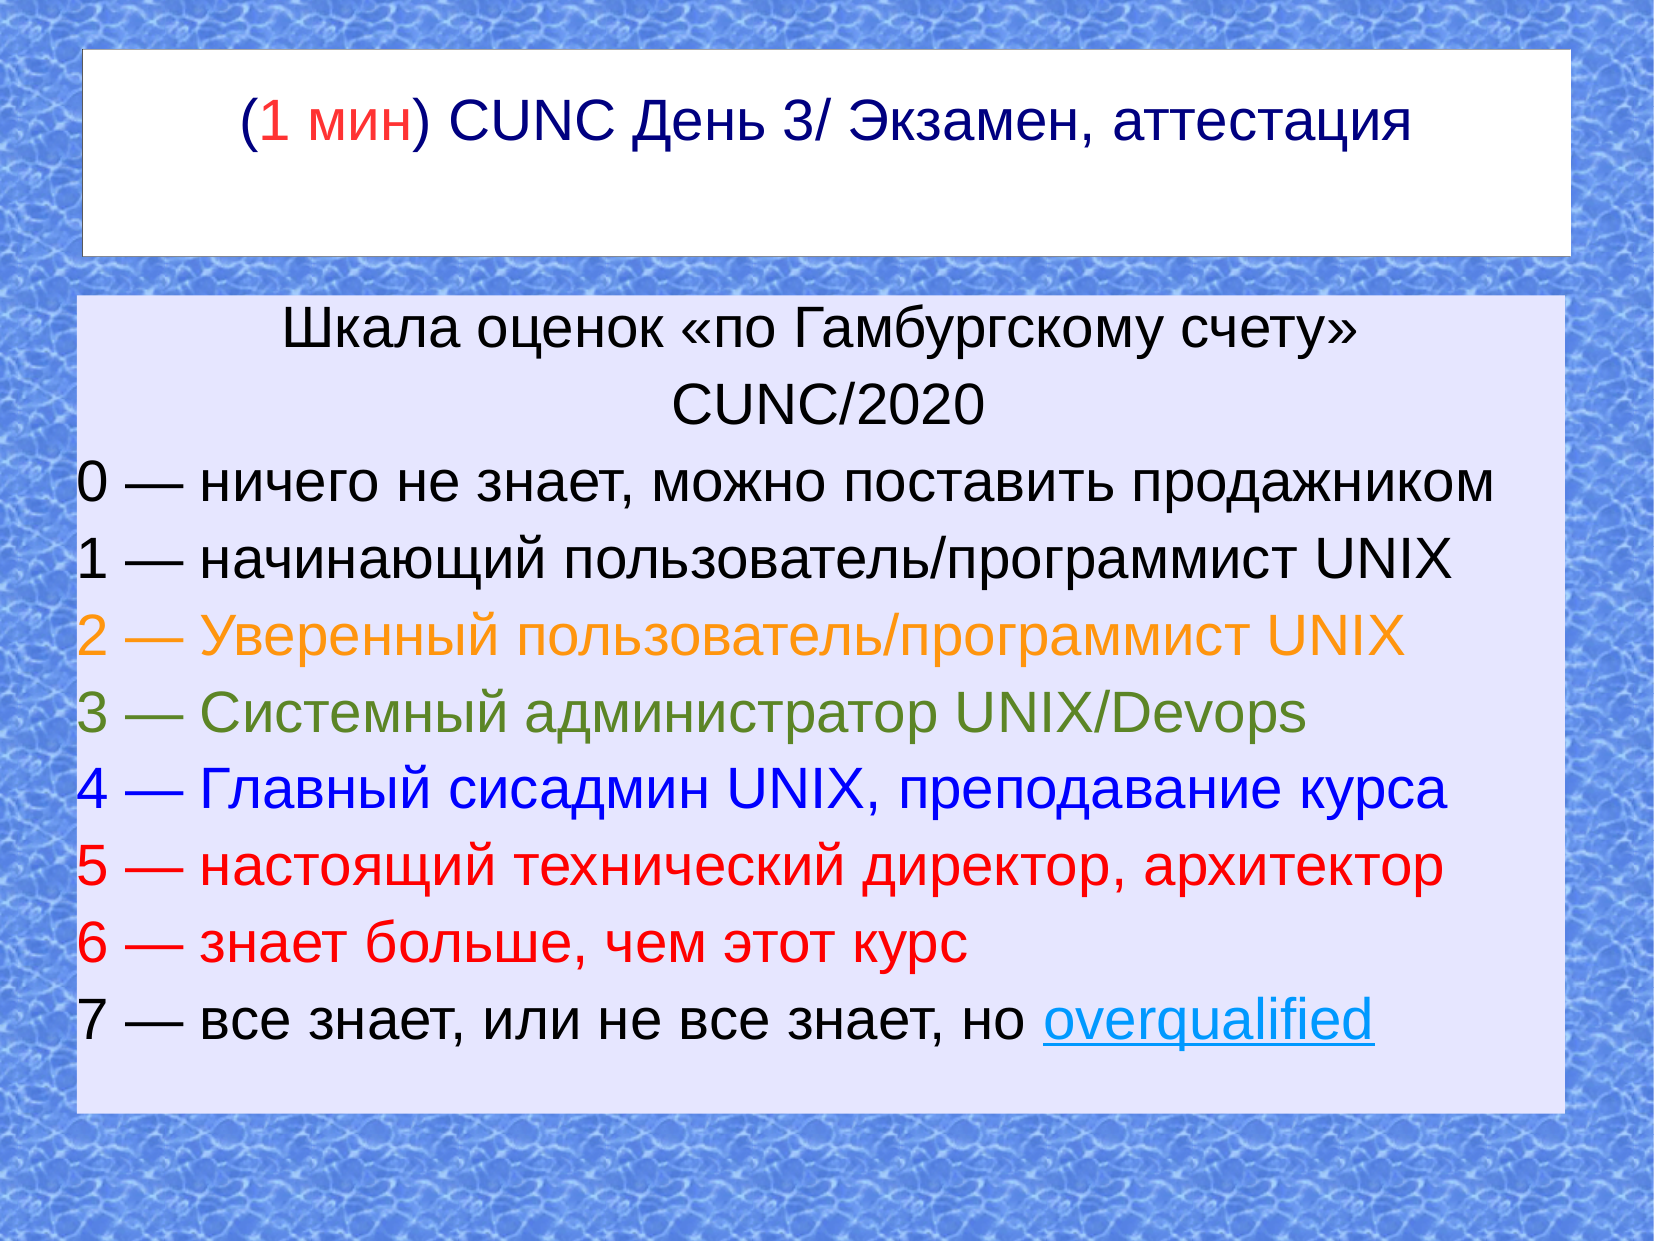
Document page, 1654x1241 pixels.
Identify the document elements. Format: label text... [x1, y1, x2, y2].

list Шкала оценок «по Гамбургскому счету» CUNC/2020 0 — ничего не знает, можно поставить продажником 1 — начинающий пользователь/программист UNIX 2 — Уверенный пользователь/программист UNIX 3 — Системный администратор UNIX/Devops 4 — Главный сисaдмин UNIX, преподавание курса 5 — настоящий технический директор, архитектор 6 — знает больше, чем этот курс 7 — все знает, или не все знает, но overqualified [76, 295, 1565, 1114]
title (1 мин) CUNC День 3/ Экзамен, аттестация [82, 49, 1571, 257]
picture [0, 0, 1654, 1241]
